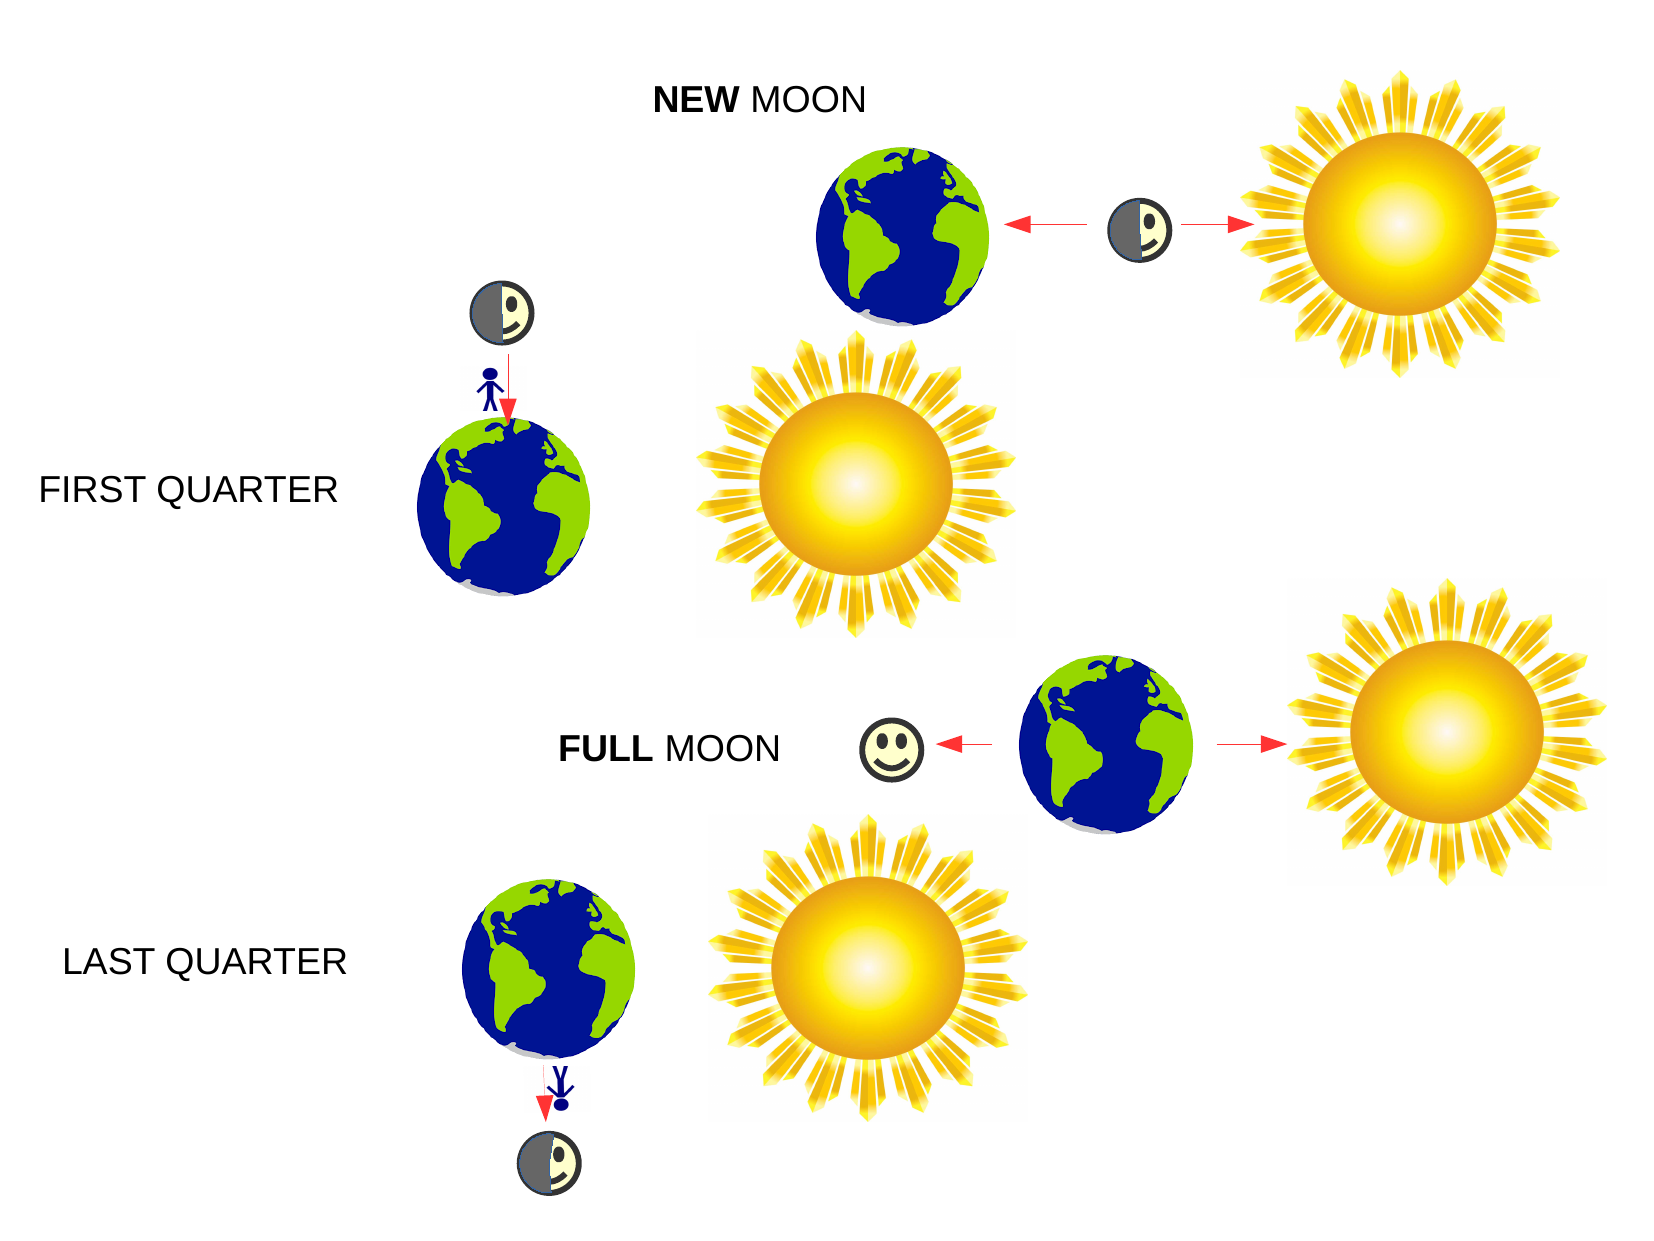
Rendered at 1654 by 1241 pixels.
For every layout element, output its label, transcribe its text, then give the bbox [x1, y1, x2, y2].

picture [1240, 70, 1560, 378]
text_box NEW MOON [637, 70, 910, 128]
picture [708, 649, 1208, 1123]
picture [696, 141, 1016, 638]
text_box [1110, 200, 1170, 260]
text_box FULL MOON [543, 720, 804, 778]
text_box LAST QUARTER [47, 933, 402, 990]
picture [446, 873, 650, 1113]
picture [401, 366, 605, 603]
text_box [519, 1133, 579, 1193]
text_box FIRST QUARTER [23, 460, 367, 518]
picture [1287, 578, 1607, 886]
text_box [472, 283, 532, 343]
text_box [862, 720, 922, 780]
